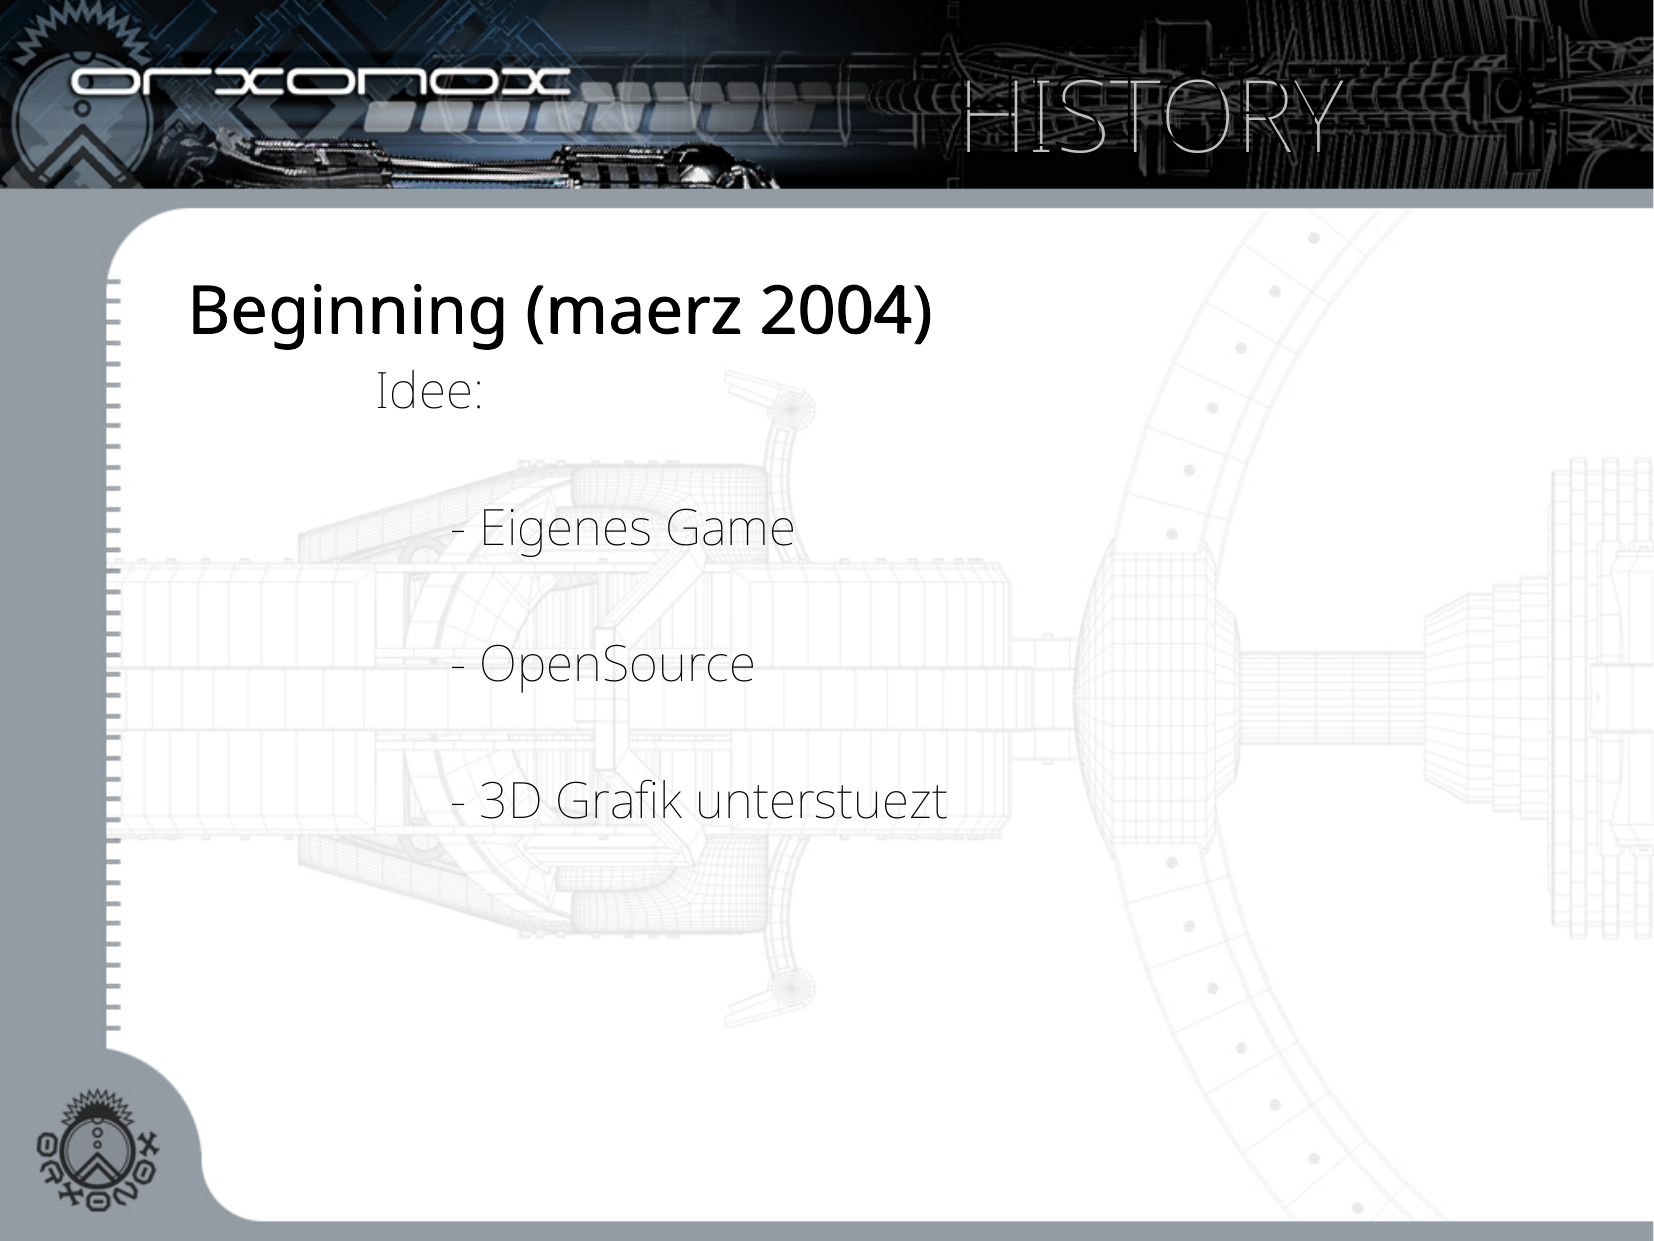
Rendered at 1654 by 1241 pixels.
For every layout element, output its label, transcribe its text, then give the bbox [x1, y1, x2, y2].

picture [0, 0, 1654, 1241]
text_box Beginning (maerz 2004) [187, 262, 1538, 290]
text_box HISTORY [901, 32, 1530, 156]
text_box Idee: - Eigenes Game - OpenSource - 3D Grafik unterstuezt [325, 347, 1601, 741]
